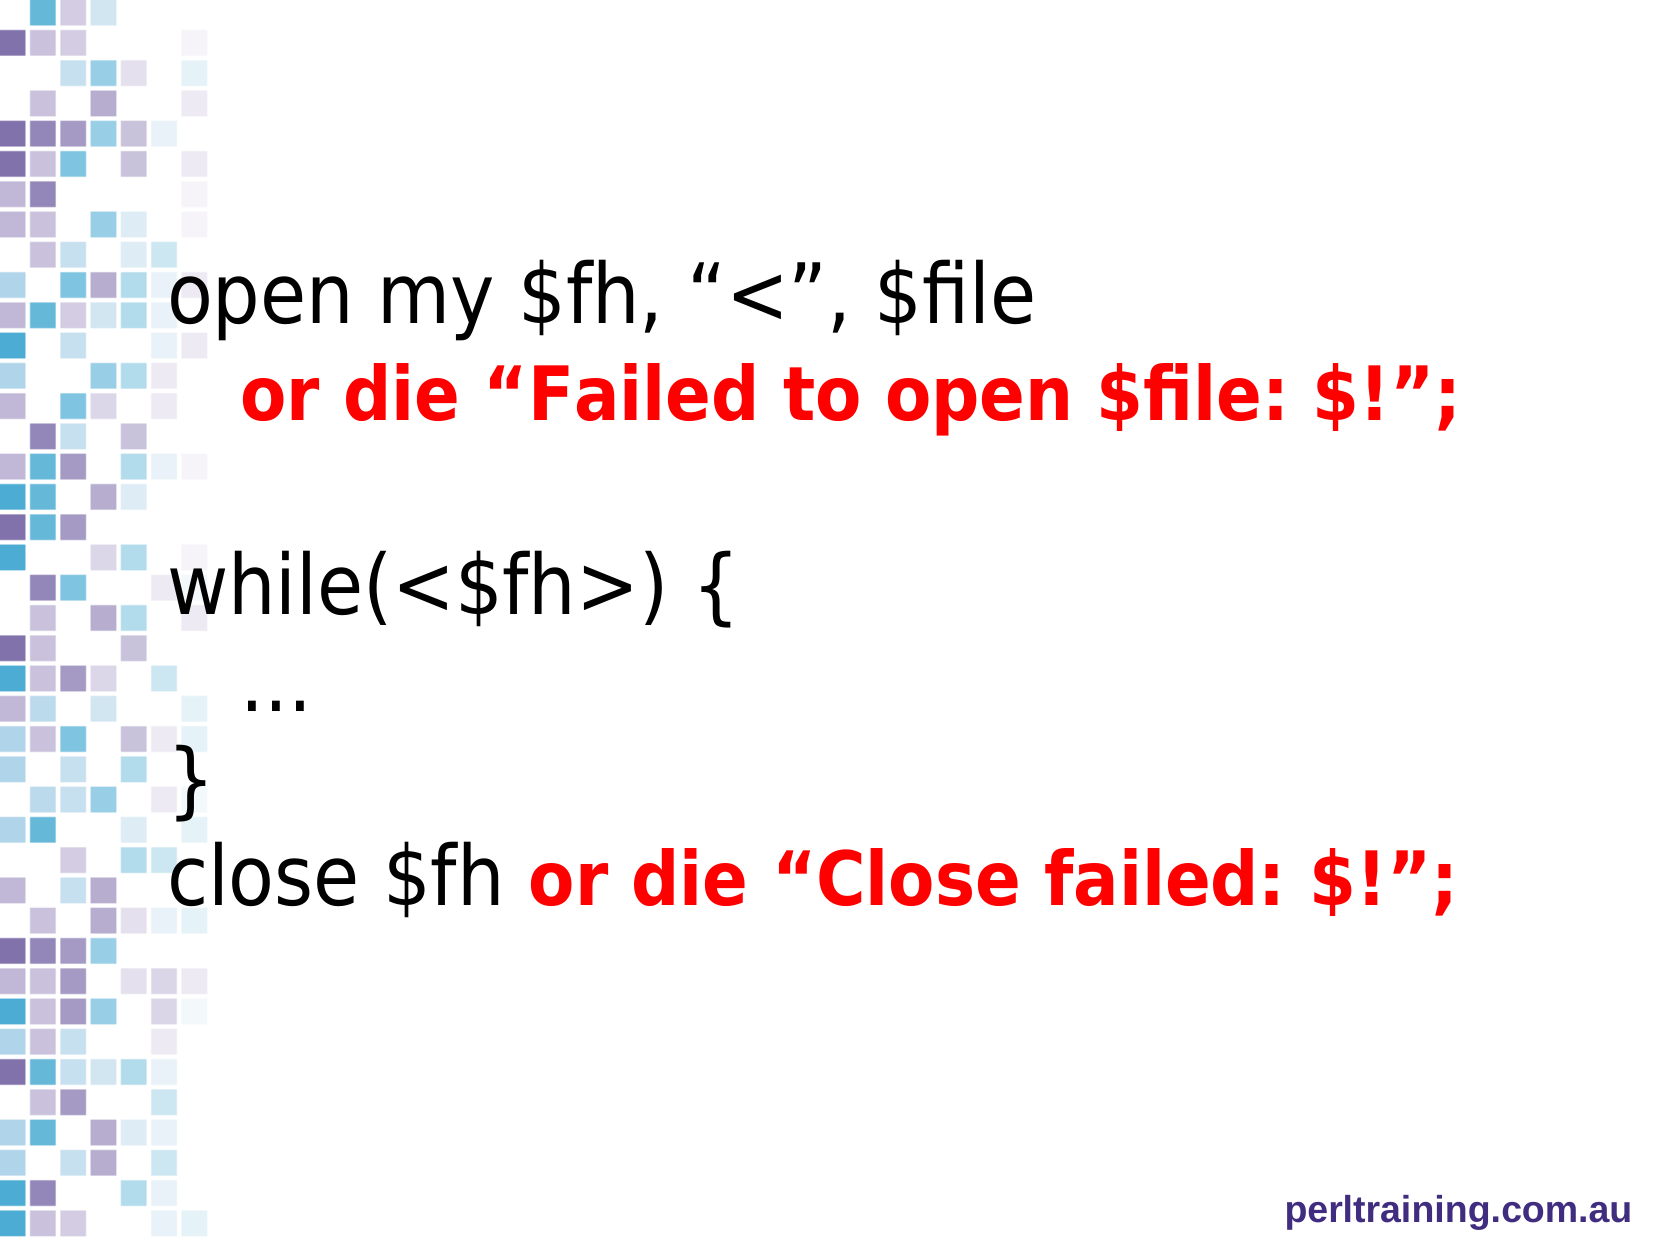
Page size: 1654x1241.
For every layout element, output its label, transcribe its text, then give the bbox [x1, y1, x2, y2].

picture [0, 0, 212, 1241]
title open my $fh, “<”, $file or die “Failed to open $file: $!”; while(<$fh>) { ... } close $fh or die “Close failed: $!”; [82, 49, 1654, 1123]
